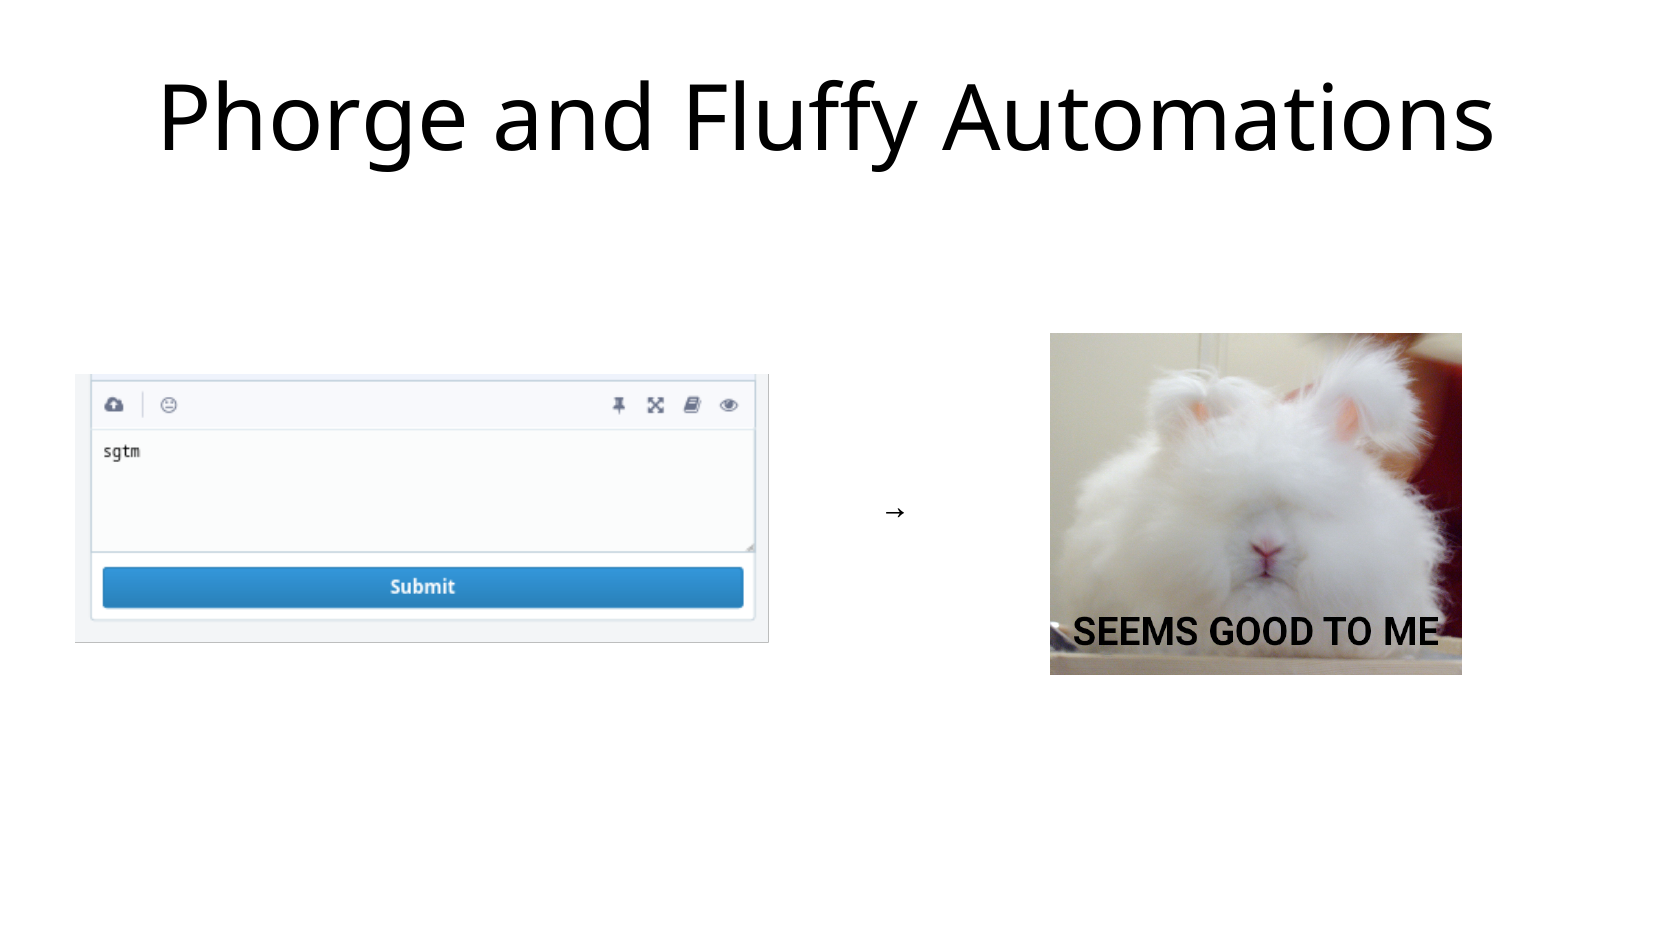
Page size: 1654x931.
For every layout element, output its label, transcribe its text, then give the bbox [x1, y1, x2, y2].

title Phorge and Fluffy Automations [82, 37, 1571, 193]
picture [75, 374, 847, 671]
picture [1050, 333, 1462, 676]
text_box → [846, 472, 918, 526]
